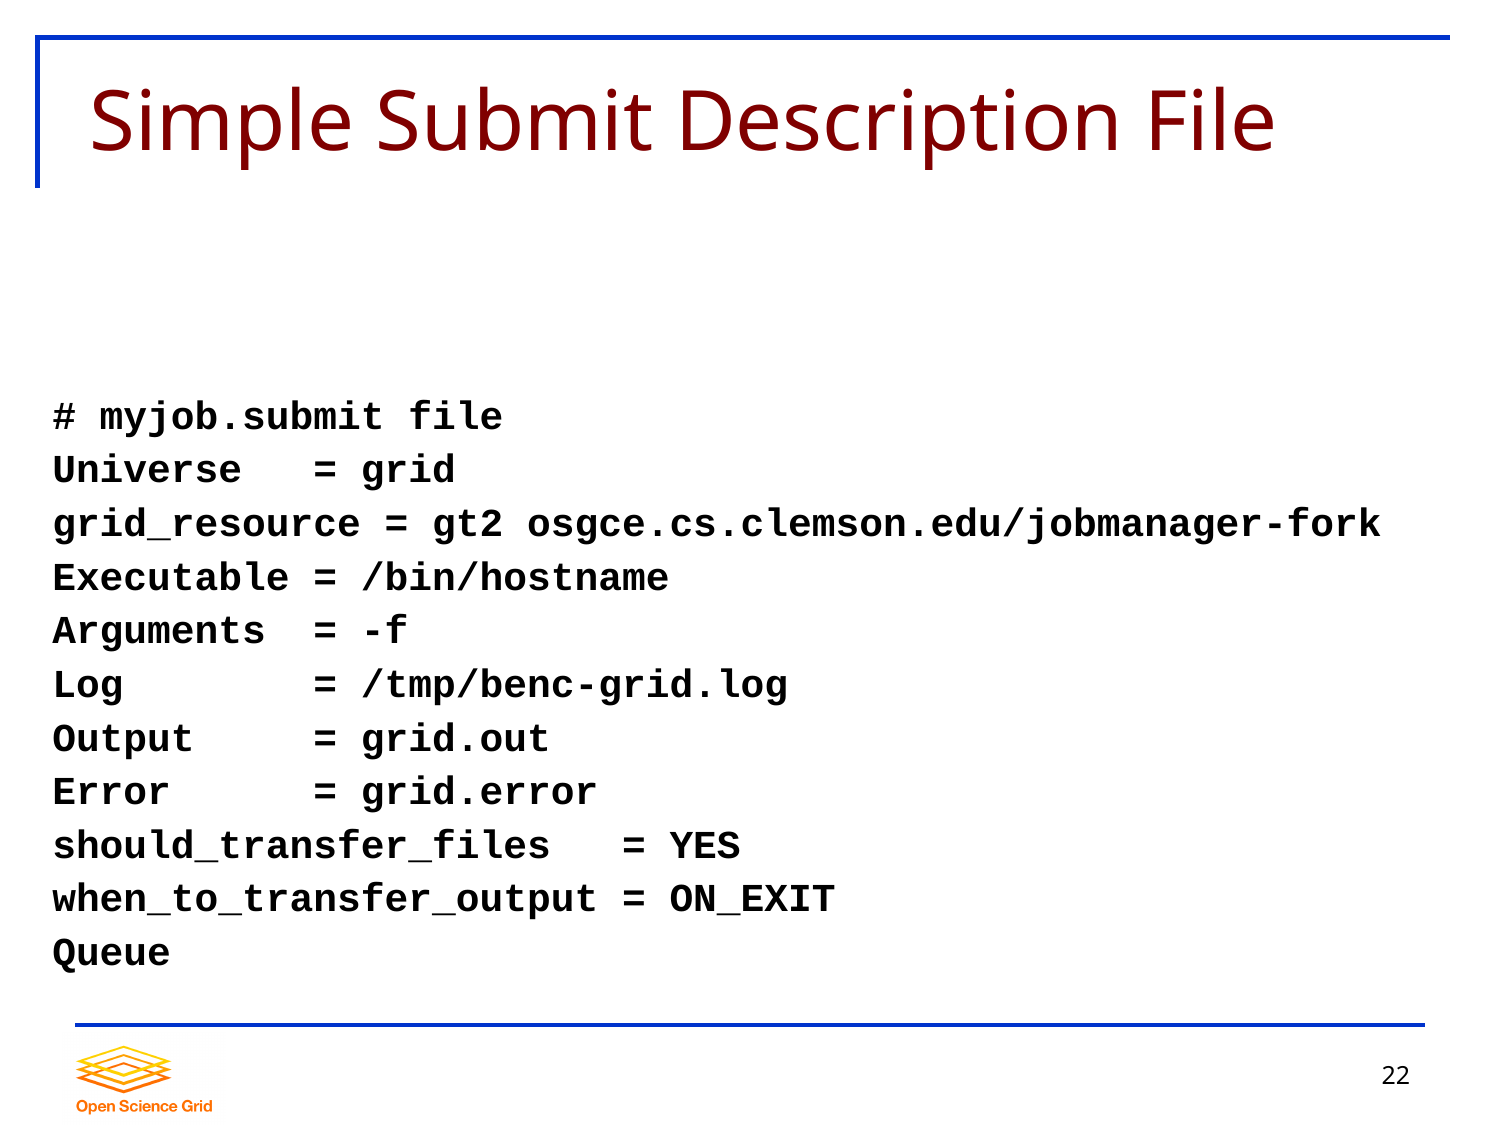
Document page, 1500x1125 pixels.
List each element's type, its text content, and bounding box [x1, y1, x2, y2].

title Simple Submit Description File [74, 0, 1426, 236]
list # myjob.submit file Universe = grid grid_resource = gt2 osgce.cs.clemson.edu/jobmanager-fork Executable = /bin/hostname Arguments = -f Log = /tmp/benc-grid.log Output = grid.out Error = grid.error should_transfer_files = YES when_to_transfer_output = ON_EXIT Queue [37, 332, 1463, 1125]
